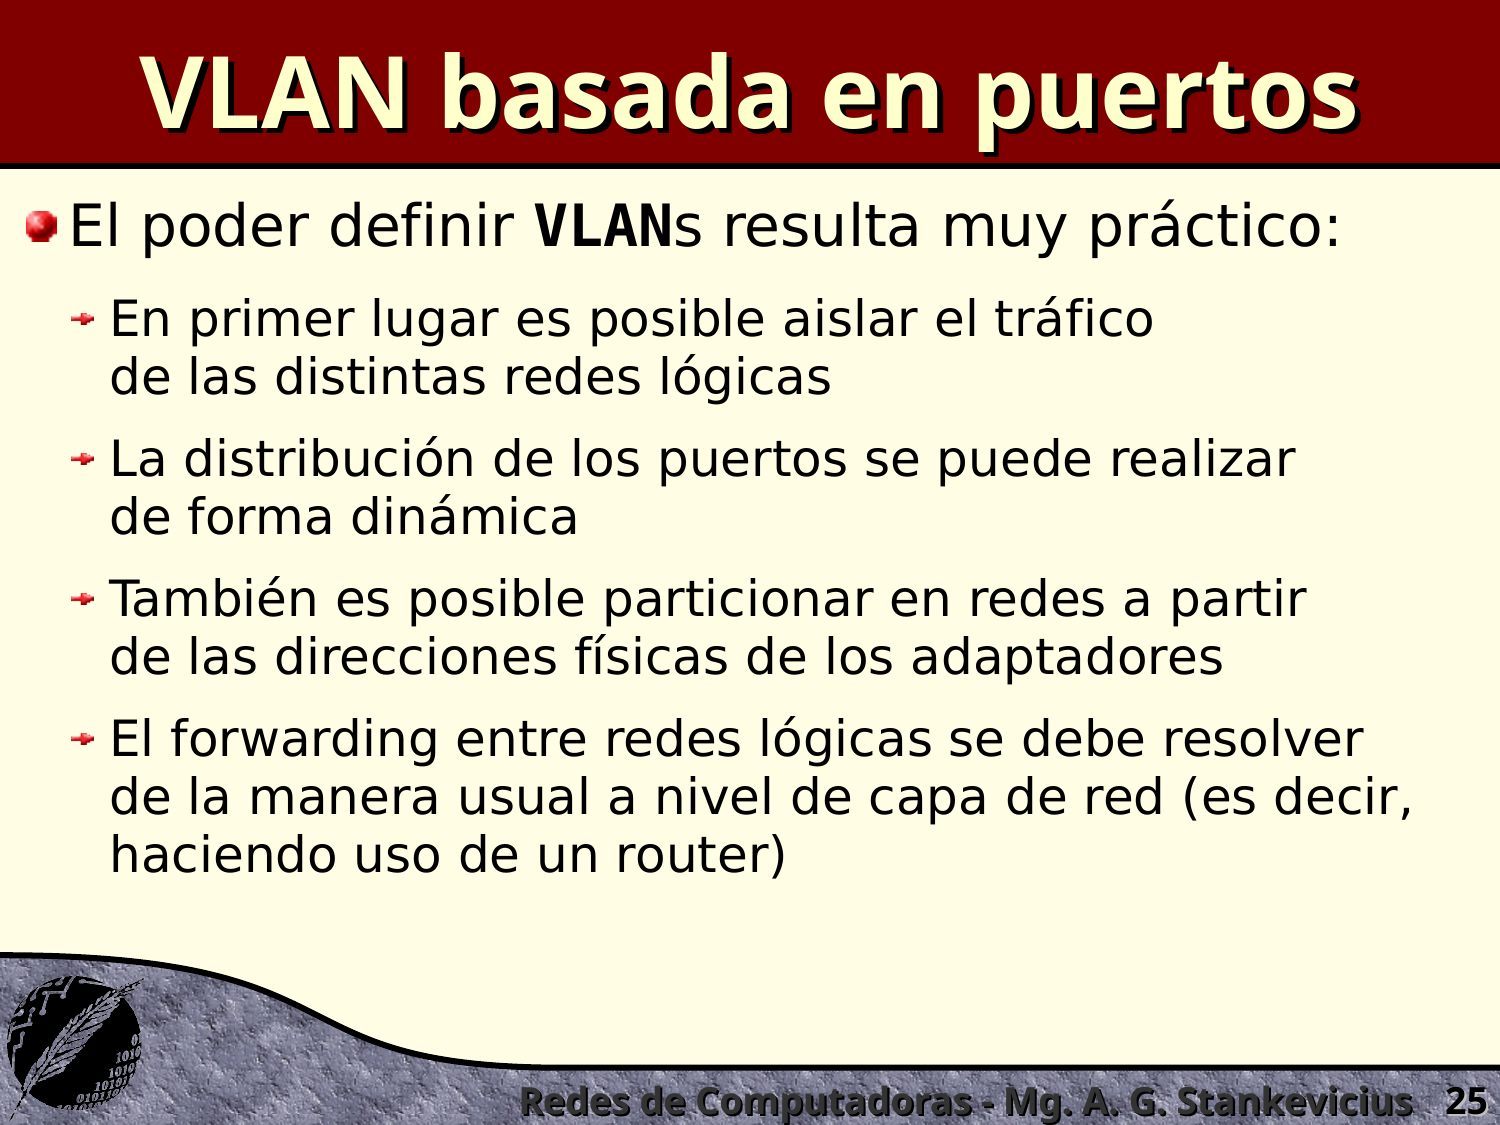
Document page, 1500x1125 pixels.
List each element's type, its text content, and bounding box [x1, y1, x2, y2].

list El poder definir VLANs resulta muy práctico: En primer lugar es posible aislar el tráfico de las distintas redes lógicas La distribución de los puertos se puede realizar de forma dinámica También es posible particionar en redes a partir de las direcciones físicas de los adaptadores El forwarding entre redes lógicas se debe resolver de la manera usual a nivel de capa de red (es decir, haciendo uso de un router) [11, 192, 1486, 921]
picture [1047, 1100, 1054, 1110]
title VLAN basada en puertos [15, 5, 1485, 160]
picture [0, 959, 1500, 1125]
picture [790, 1100, 795, 1110]
